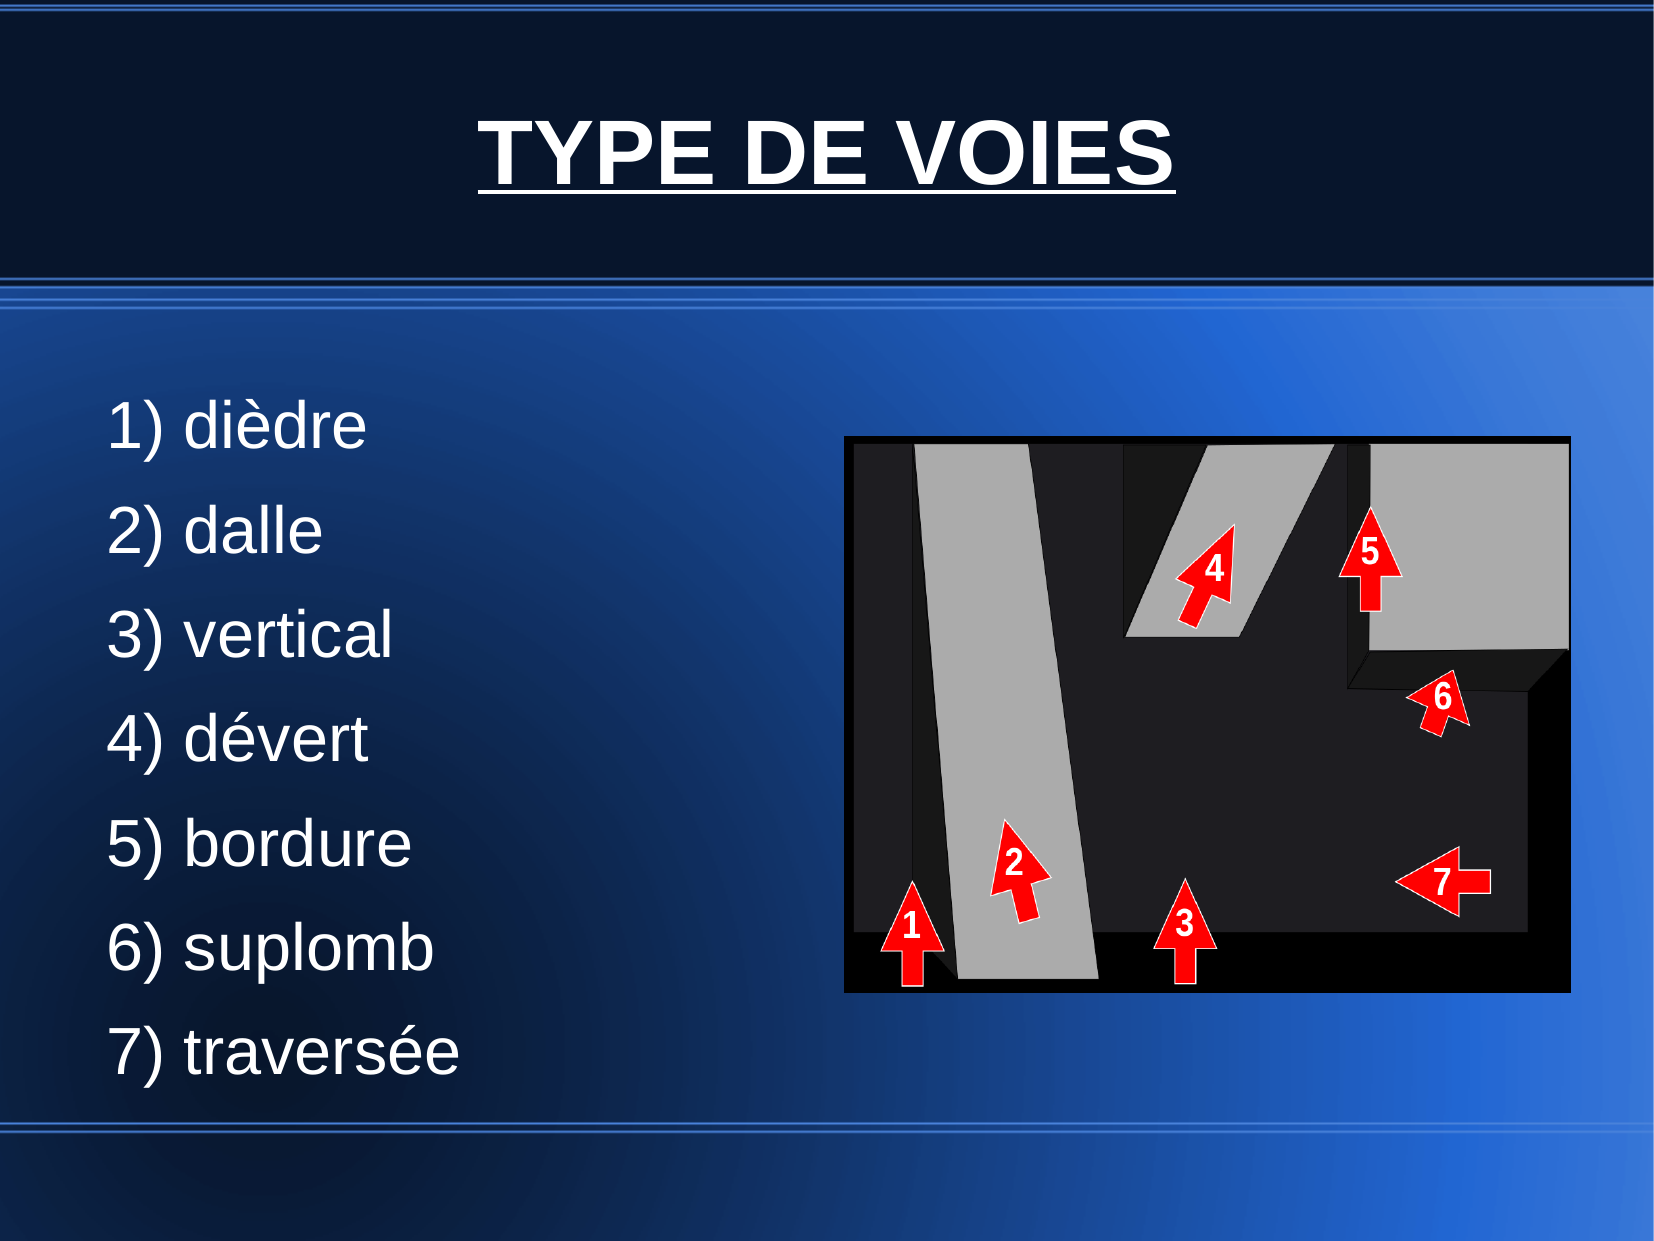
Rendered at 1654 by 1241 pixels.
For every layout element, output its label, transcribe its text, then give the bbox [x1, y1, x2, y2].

picture [0, 0, 1654, 1241]
list 1) dièdre 2) dalle 3) vertical 4) dévert 5) bordure 6) suplomb 7) traversée [35, 284, 1524, 1194]
title TYPE DE VOIES [82, 49, 1571, 257]
